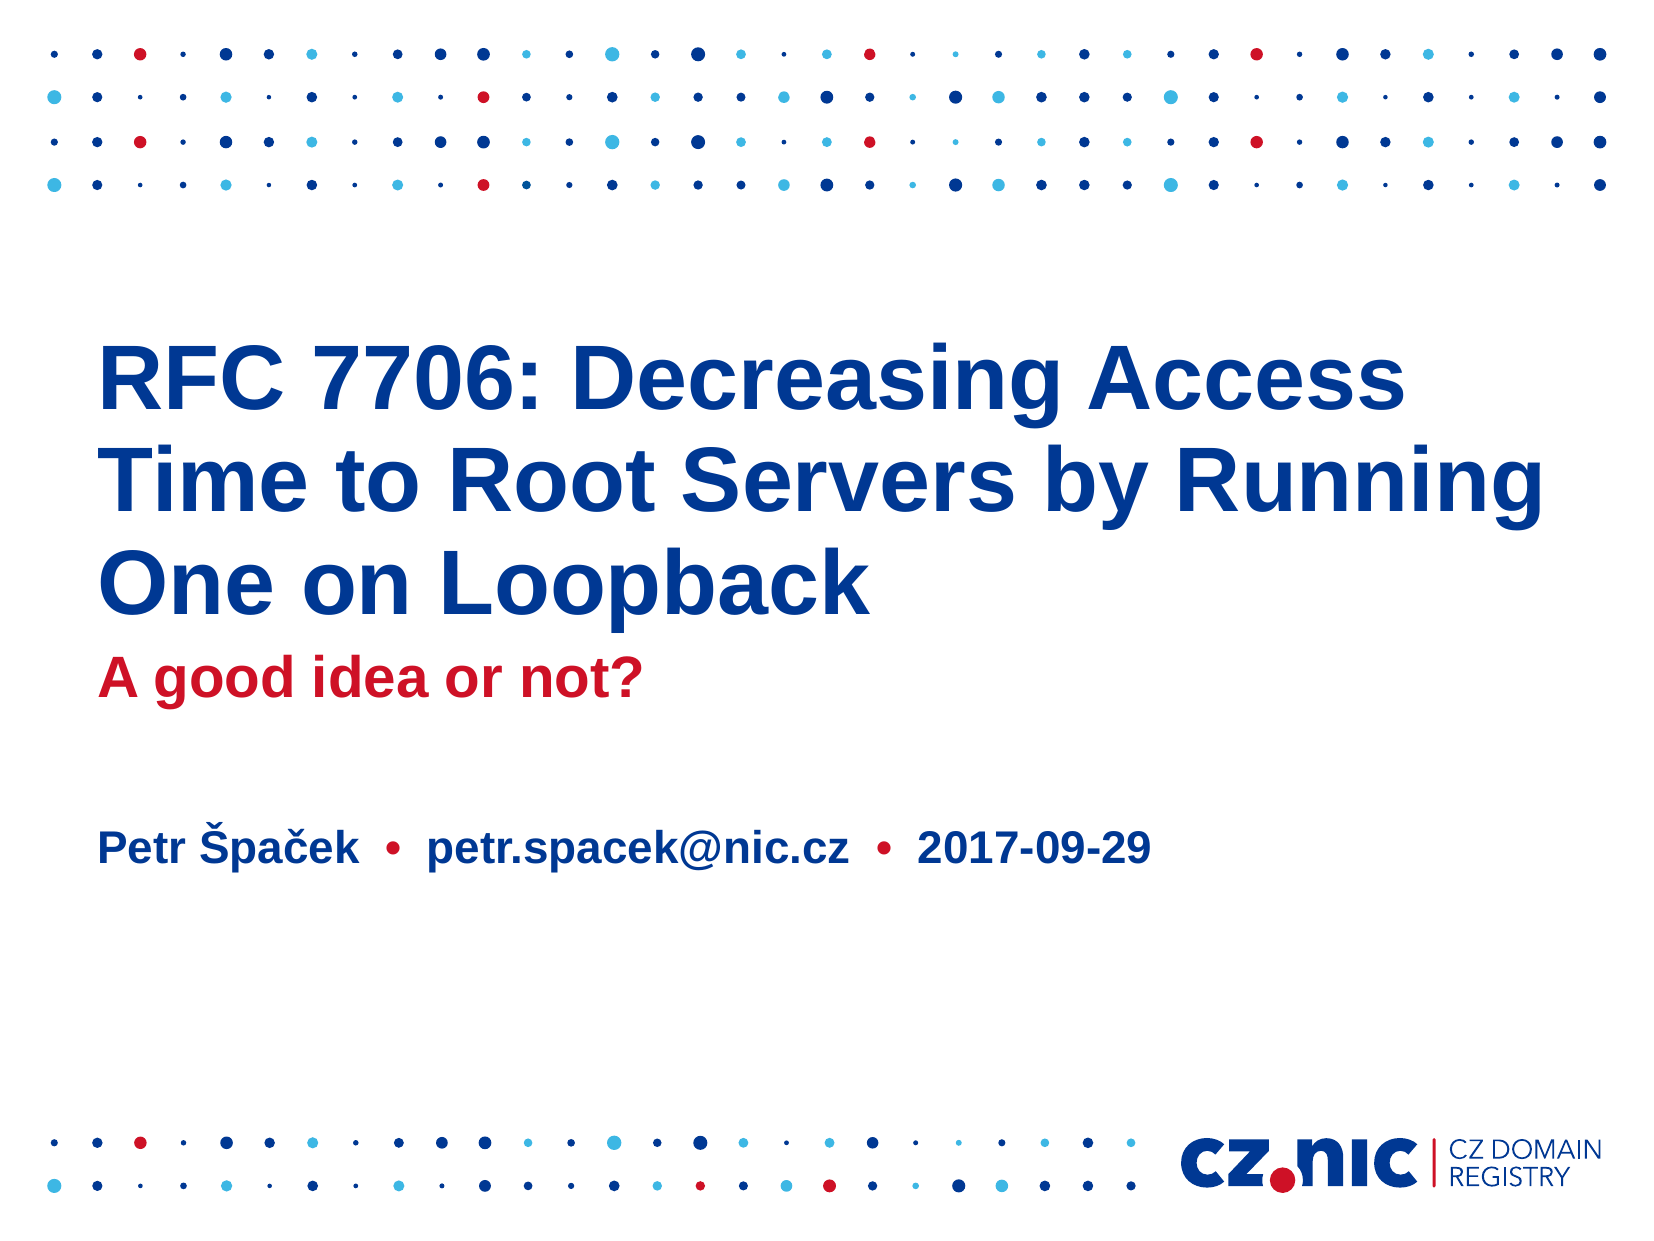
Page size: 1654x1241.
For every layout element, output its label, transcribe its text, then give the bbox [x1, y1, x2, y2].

text_box A good idea or not? [82, 637, 1229, 718]
text_box Petr Špaček • petr.spacek@nic.cz • 2017-09-29 [82, 814, 1252, 882]
text_box RFC 7706: Decreasing Access Time to Root Servers by Running One on Loopback [82, 318, 1571, 642]
picture [47, 47, 1607, 192]
